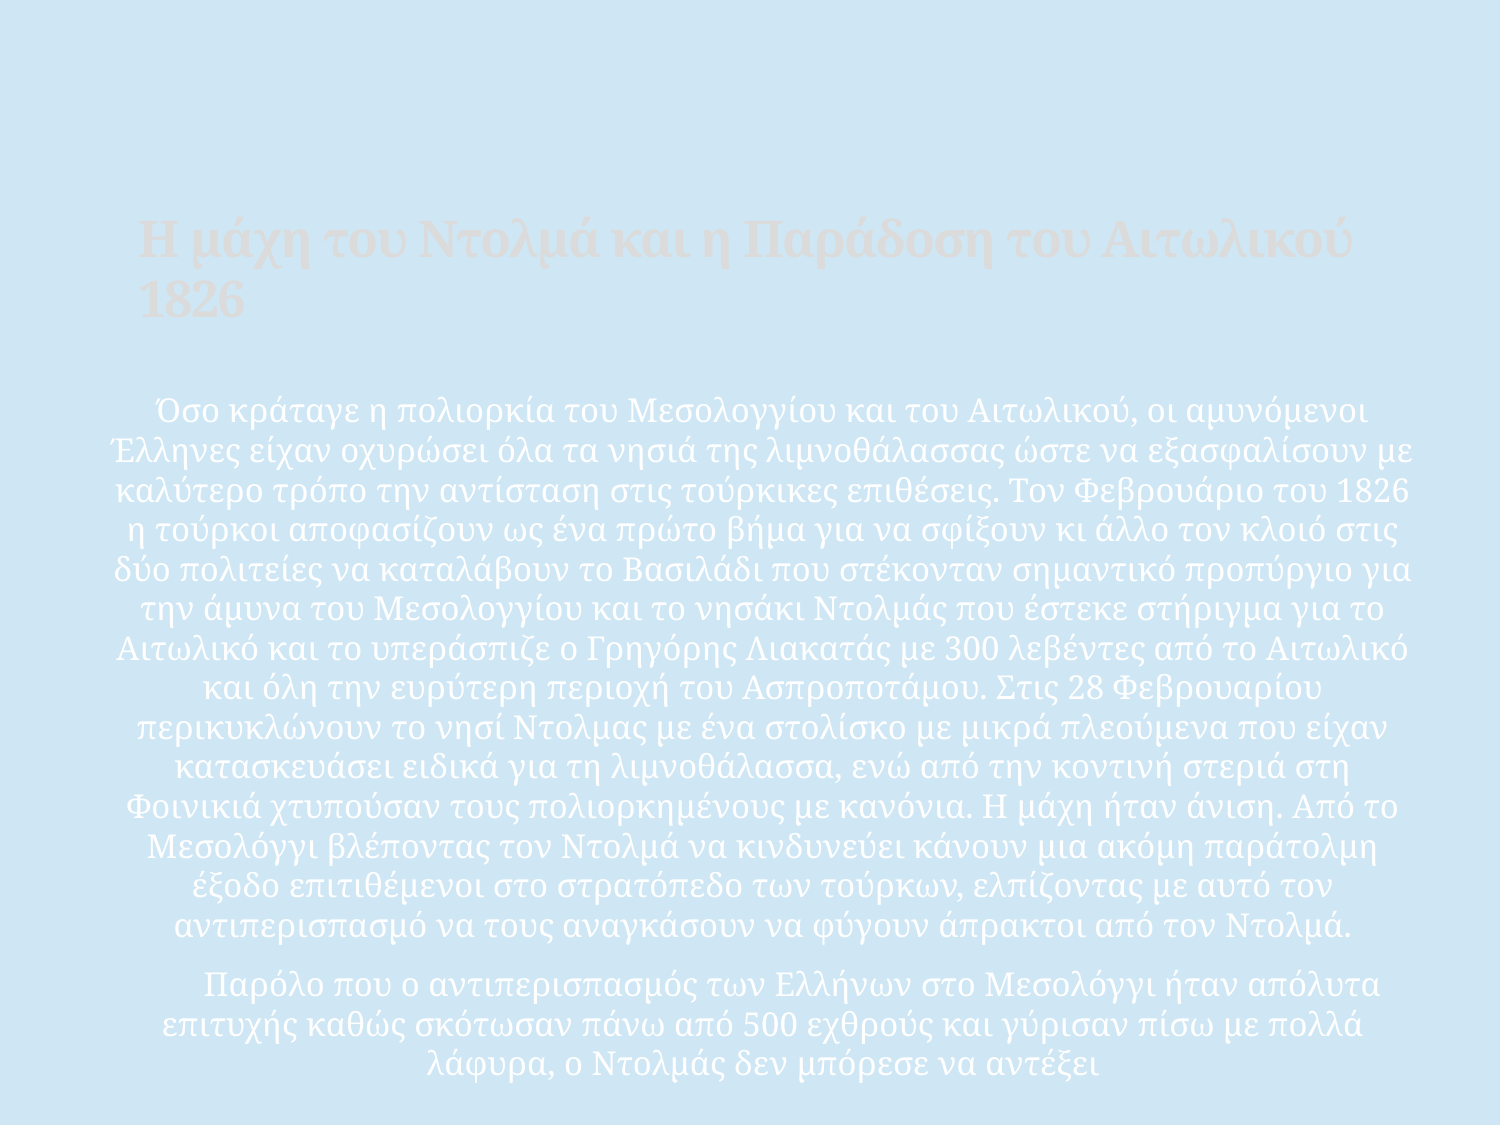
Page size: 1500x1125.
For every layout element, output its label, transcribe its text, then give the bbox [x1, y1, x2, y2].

title Η μάχη του Ντολμά και η Παράδοση του Αιτωλικού 1826 [123, 196, 1474, 397]
list Όσο κράταγε η πολιορκία του Μεσολογγίου και του Αιτωλικού, οι αμυνόμενοι Έλληνες είχαν οχυρώσει όλα τα νησιά της λιμνοθάλασσας ώστε να εξασφαλίσουν με καλύτερο τρόπο την αντίσταση στις τούρκικες επιθέσεις. Τον Φεβρουάριο του 1826 η τούρκοι αποφασίζουν ως ένα πρώτο βήμα για να σφίξουν κι άλλο τον κλοιό στις δύο πολιτείες να καταλάβουν το Βασιλάδι που στέκονταν σημαντικό προπύργιο για την άμυνα του Μεσολογγίου και το νησάκι Ντολμάς που έστεκε στήριγμα για το Αιτωλικό και το υπεράσπιζε ο Γρηγόρης Λιακατάς με 300 λεβέντες από το Αιτωλικό και όλη την ευρύτερη περιοχή του Ασπροποτάμου. Στις 28 Φεβρουαρίου περικυκλώνουν το νησί Ντολμας με ένα στολίσκο με μικρά πλεούμενα που είχαν κατασκευάσει ειδικά για τη λιμνοθάλασσα, ενώ από την κοντινή στεριά στη Φοινικιά χτυπούσαν τους πολιορκημένους με κανόνια. Η μάχη ήταν άνιση. Από το Μεσολόγγι βλέποντας τον Ντολμά να κινδυνεύει κάνουν μια ακόμη παράτολμη έξοδο επιτιθέμενοι στο στρατόπεδο των τούρκων, ελπίζοντας με αυτό τον αντιπερισπασμό να τους αναγκάσουν να φύγουν άπρακτοι από τον Ντολμά. Παρόλο που ο αντιπερισπασμός των Ελλήνων στο Μεσολόγγι ήταν απόλυτα επιτυχής καθώς σκότωσαν πάνω από 500 εχθρούς και γύρισαν πίσω με πολλά λάφυρα, ο Ντολμάς δεν μπόρεσε να αντέξει [88, 382, 1439, 1125]
